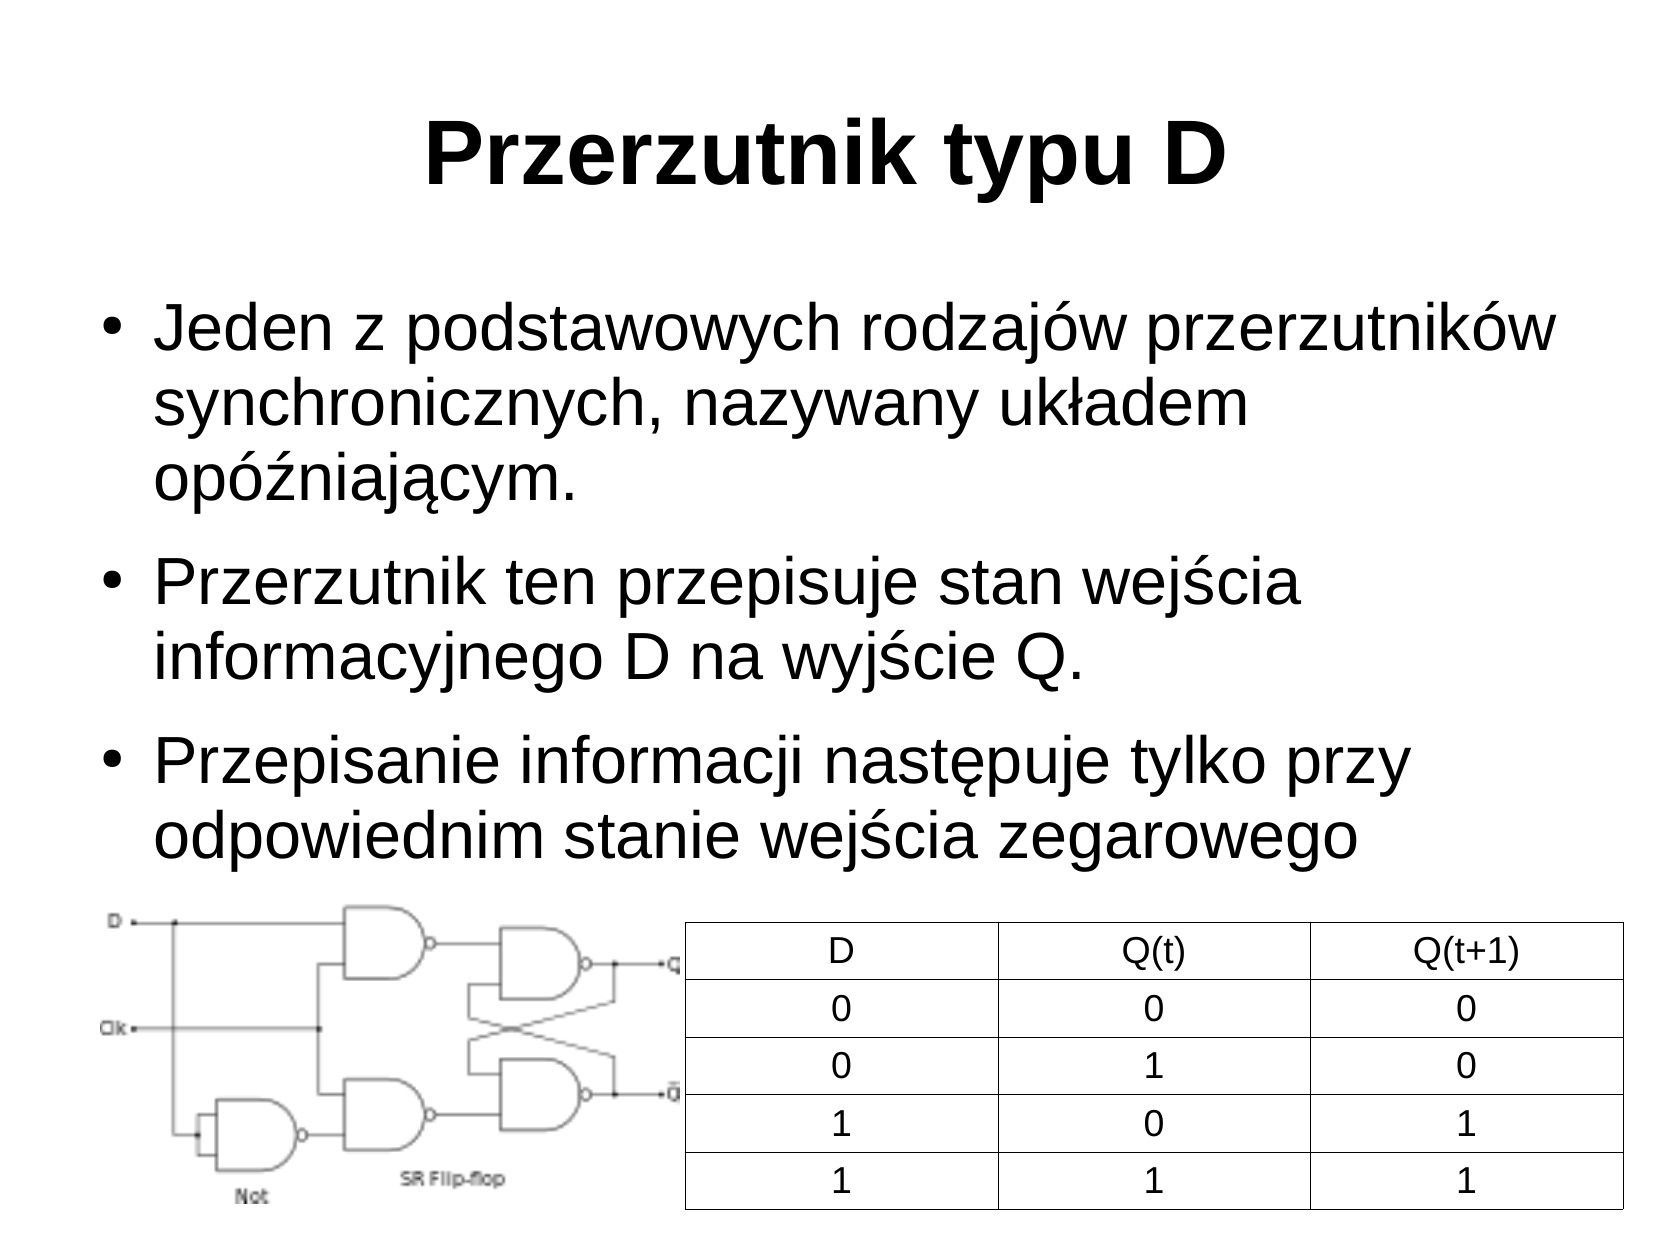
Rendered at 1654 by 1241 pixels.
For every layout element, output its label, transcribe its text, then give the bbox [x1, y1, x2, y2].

table_cell 0 [999, 1095, 1310, 1152]
table_header D [686, 923, 998, 979]
list Jeden z podstawowych rodzajów przerzutników synchronicznych, nazywany układem opóźniającym. Przerzutnik ten przepisuje stan wejścia informacyjnego D na wyjście Q. Przepisanie informacji następuje tylko przy odpowiednim stanie wejścia zegarowego [82, 290, 1571, 1109]
picture [100, 897, 680, 1204]
table_cell 0 [999, 980, 1310, 1037]
table_cell 0 [686, 1038, 998, 1094]
table_cell 0 [1311, 1038, 1623, 1094]
table_header Q(t) [999, 923, 1310, 979]
table_header Q(t+1) [1311, 923, 1623, 979]
table_cell 1 [999, 1038, 1310, 1094]
title Przerzutnik typu D [82, 49, 1571, 257]
table_cell 0 [1311, 980, 1623, 1037]
table_cell 1 [686, 1095, 998, 1152]
table_cell 1 [686, 1153, 998, 1209]
table_cell 1 [1311, 1095, 1623, 1152]
table_cell 1 [999, 1153, 1310, 1209]
table_cell 0 [686, 980, 998, 1037]
table_cell 1 [1311, 1153, 1623, 1209]
